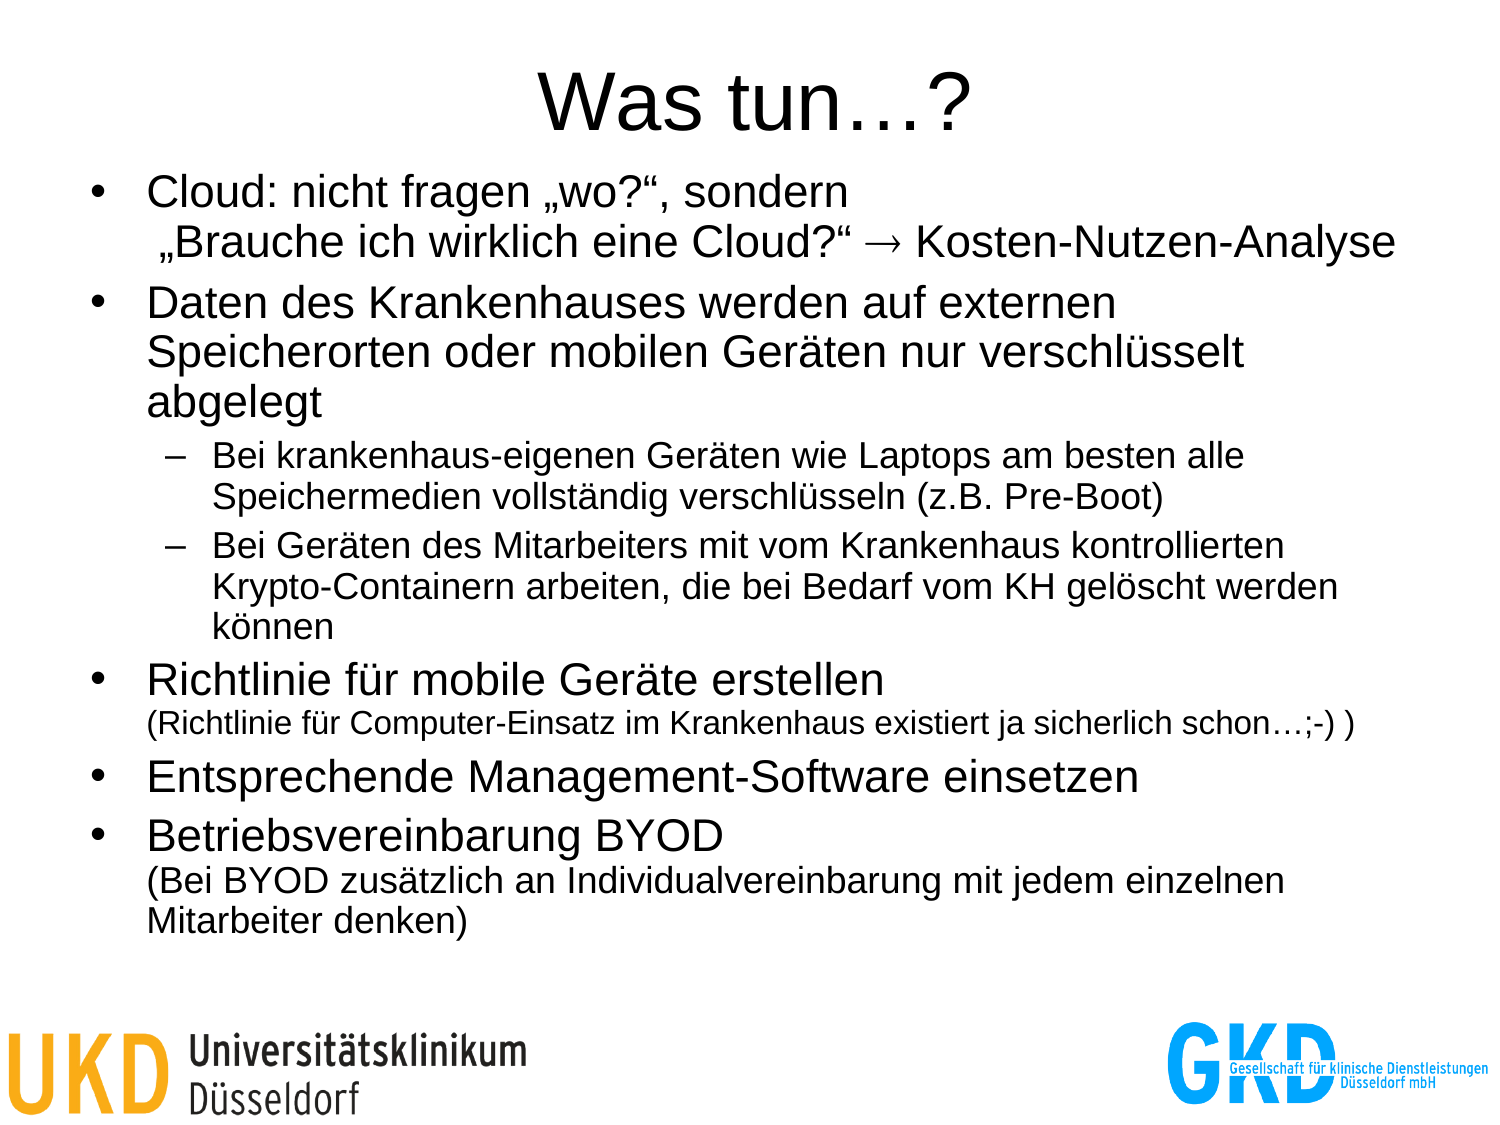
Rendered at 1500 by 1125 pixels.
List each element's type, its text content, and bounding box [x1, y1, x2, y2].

picture [1163, 1006, 1500, 1125]
title Was tun…? [75, 25, 1436, 169]
picture [0, 1023, 532, 1125]
list Cloud: nicht fragen „wo?“, sondern „Brauche ich wirklich eine Cloud?“  Kosten-Nutzen-Analyse Daten des Krankenhauses werden auf externen Speicherorten oder mobilen Geräten nur verschlüsselt abgelegt Bei krankenhaus-eigenen Geräten wie Laptops am besten alle Speichermedien vollständig verschlüsseln (z.B. Pre-Boot) Bei Geräten des Mitarbeiters mit vom Krankenhaus kontrollierten Krypto-Containern arbeiten, die bei Bedarf vom KH gelöscht werden können Richtlinie für mobile Geräte erstellen (Richtlinie für Computer-Einsatz im Krankenhaus existiert ja sicherlich schon…;-) ) Entsprechende Management-Software einsetzen Betriebsvereinbarung BYOD (Bei BYOD zusätzlich an Individualvereinbarung mit jedem einzelnen Mitarbeiter denken) [74, 160, 1424, 963]
